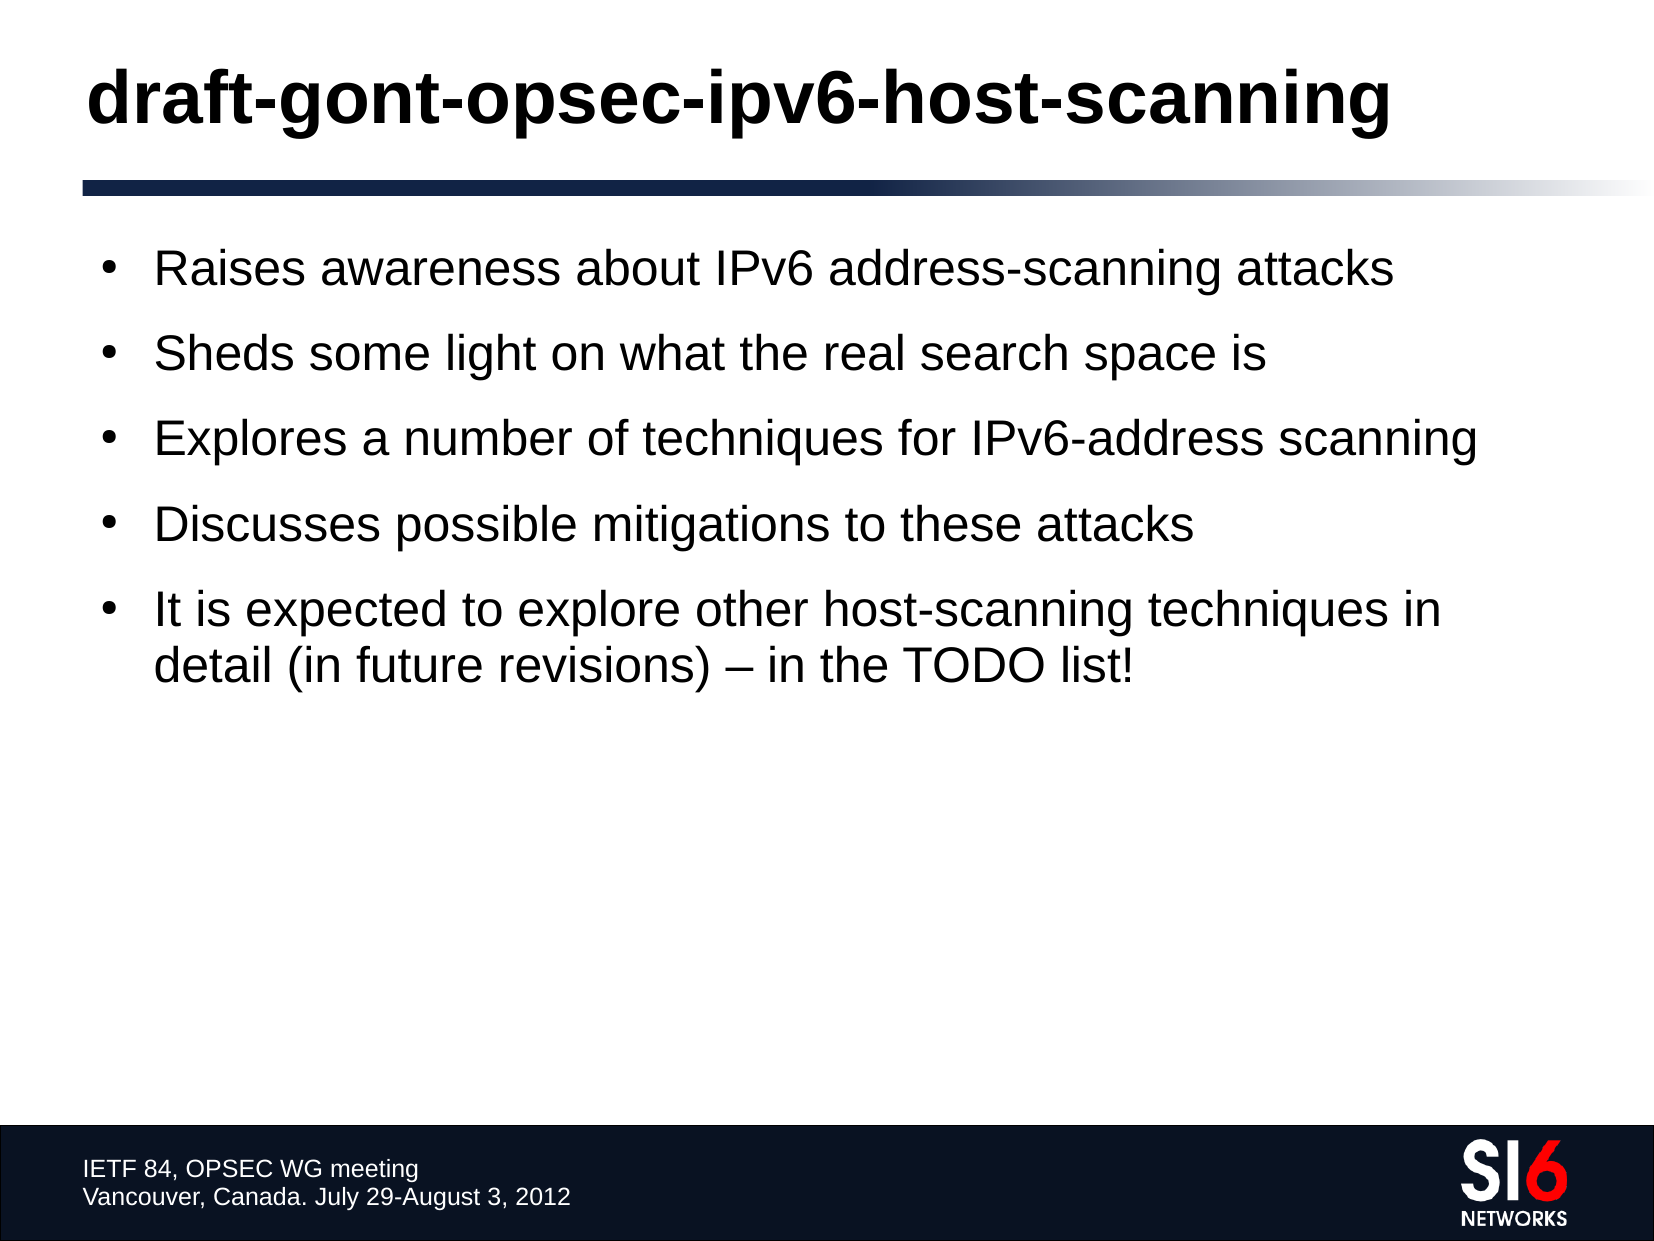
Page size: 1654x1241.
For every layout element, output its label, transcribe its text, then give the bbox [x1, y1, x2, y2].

list Raises awareness about IPv6 address-scanning attacks Sheds some light on what the real search space is Explores a number of techniques for IPv6-address scanning Discusses possible mitigations to these attacks It is expected to explore other host-scanning techniques in detail (in future revisions) – in the TODO list! [82, 240, 1571, 1059]
title draft-gont-opsec-ipv6-host-scanning [86, 30, 1576, 166]
picture [1461, 1139, 1567, 1226]
